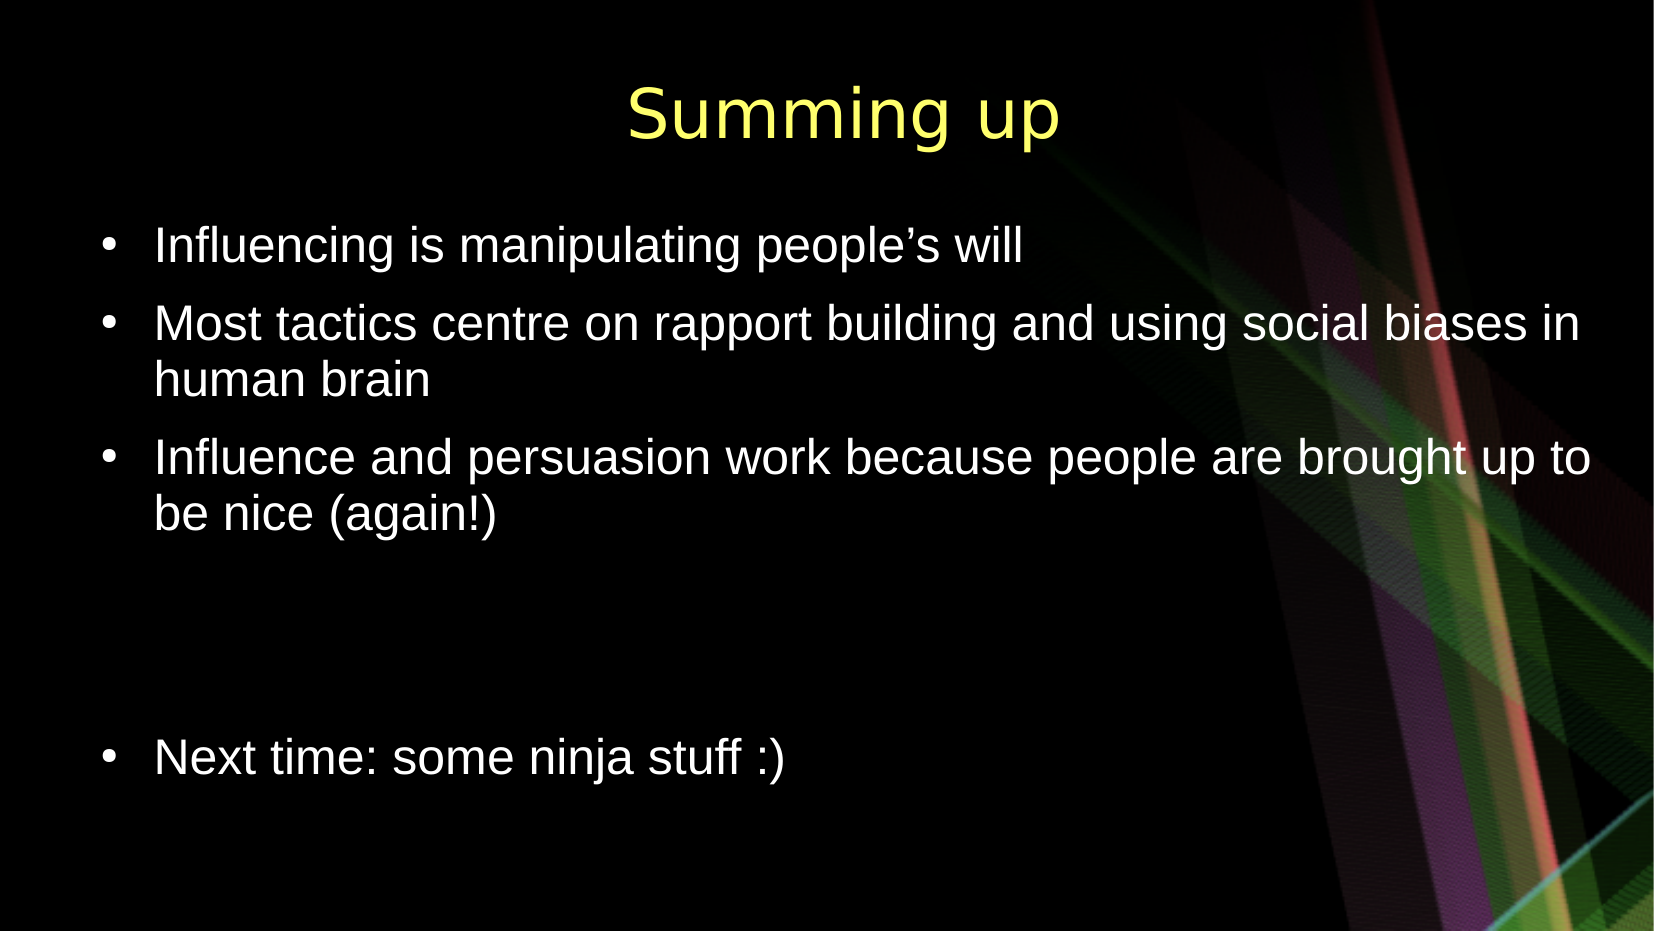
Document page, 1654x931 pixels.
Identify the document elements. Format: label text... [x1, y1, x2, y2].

title Summing up [82, 37, 1607, 193]
list Influencing is manipulating people’s will Most tactics centre on rapport building and using social biases in human brain Influence and persuasion work because people are brought up to be nice (again!) Next time: some ninja stuff :) [82, 217, 1607, 898]
picture [0, 0, 1654, 931]
